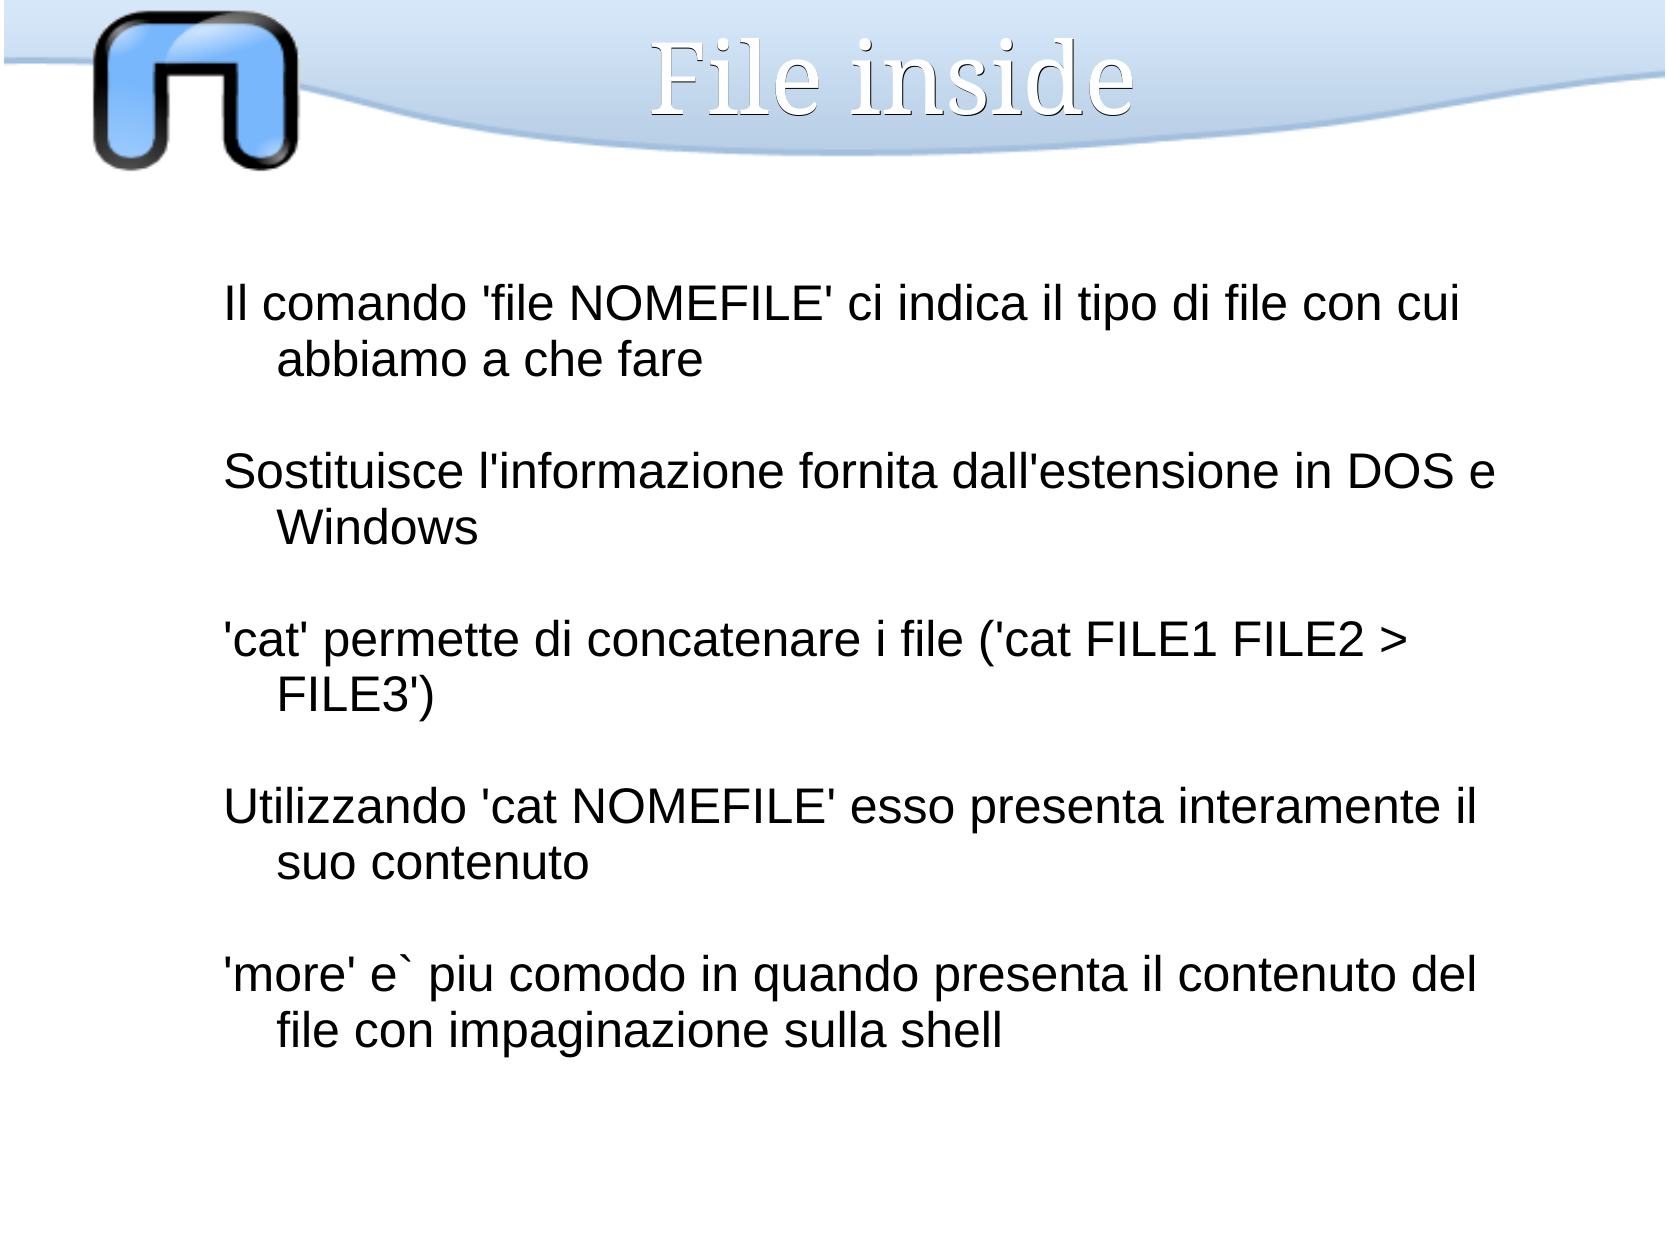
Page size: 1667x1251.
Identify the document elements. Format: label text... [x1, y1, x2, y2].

text_box File inside [373, 0, 1497, 159]
list Il comando 'file NOMEFILE' ci indica il tipo di file con cui abbiamo a che fare Sostituisce l'informazione fornita dall'estensione in DOS e Windows 'cat' permette di concatenare i file ('cat FILE1 FILE2 > FILE3') Utilizzando 'cat NOMEFILE' esso presenta interamente il suo contenuto 'more' e` piu comodo in quando presenta il contenuto del file con impaginazione sulla shell [205, 275, 1548, 1205]
picture [0, 0, 1667, 1251]
